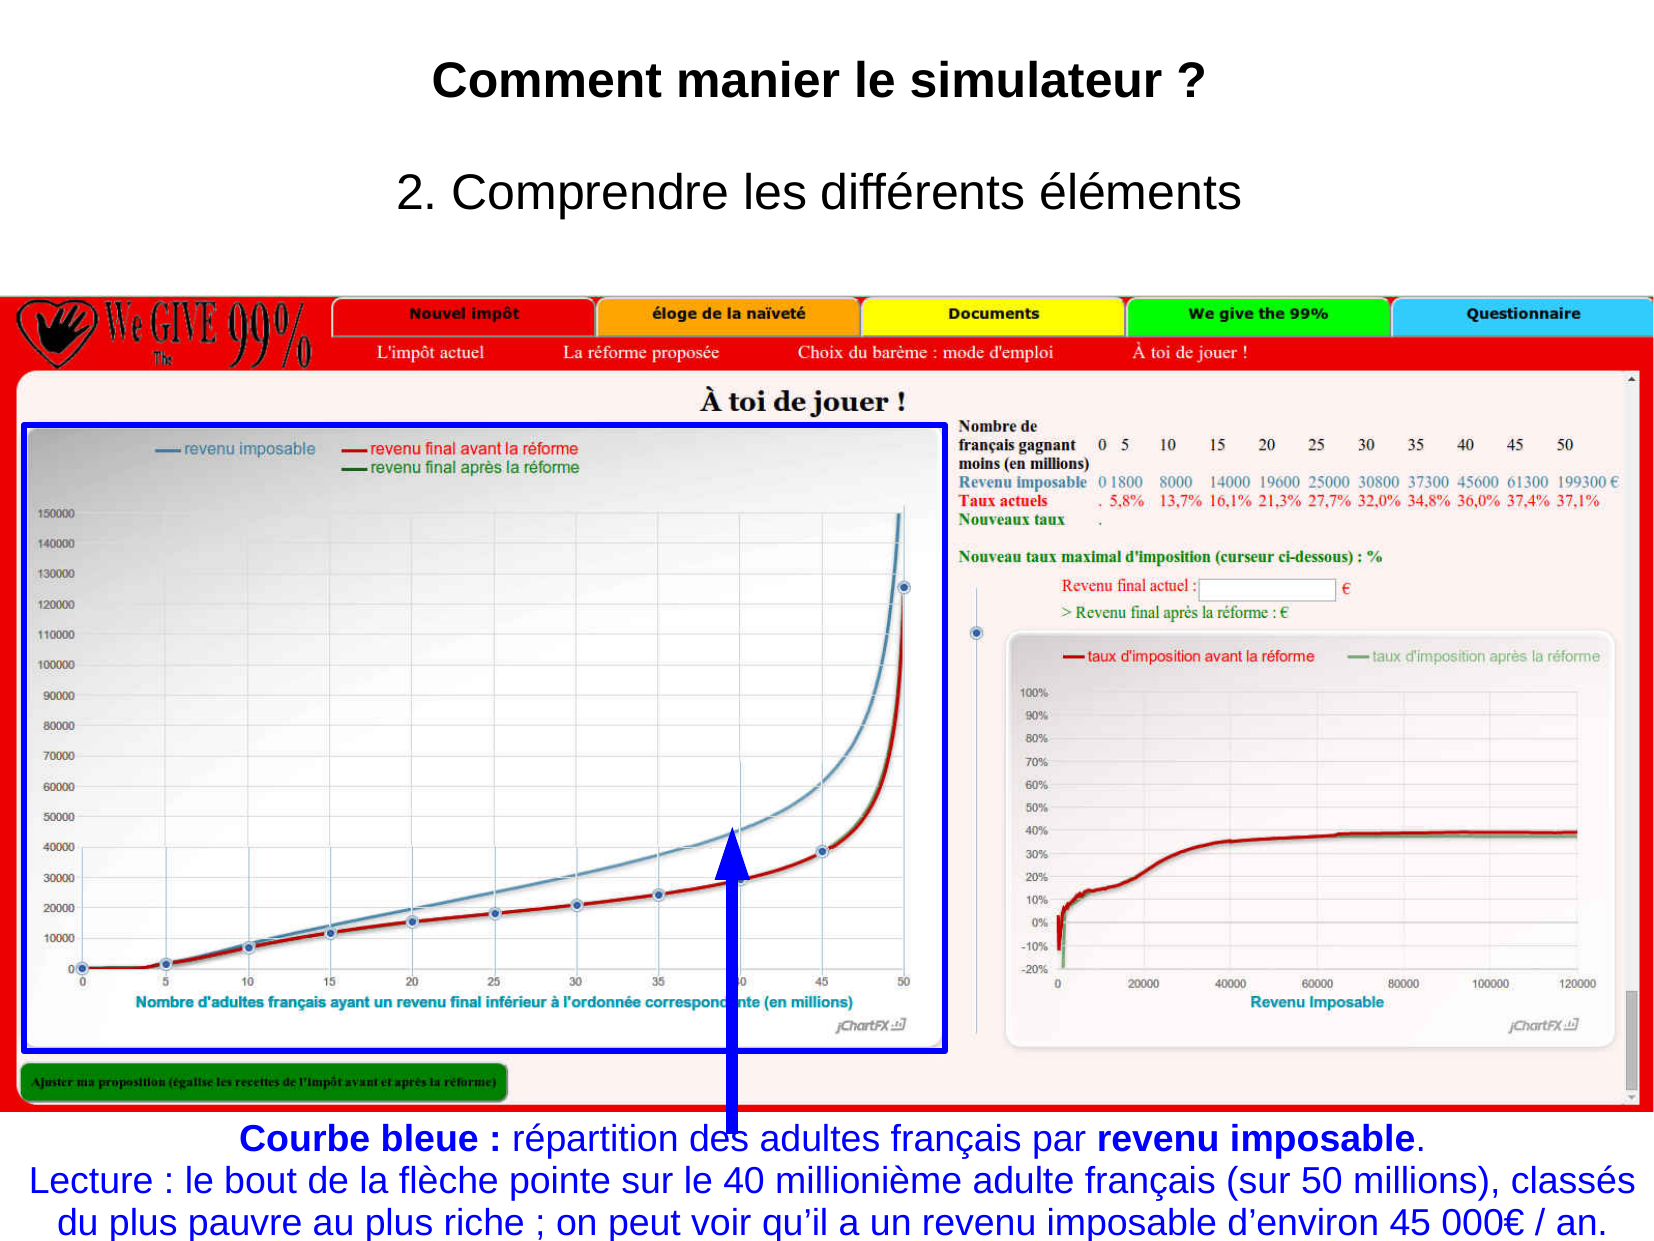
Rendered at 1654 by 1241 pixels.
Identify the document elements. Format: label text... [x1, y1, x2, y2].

text_box Courbe bleue : répartition des adultes français par revenu imposable. Lecture : le bout de la flèche pointe sur le 40 millionième adulte français (sur 50 millions), classés du plus pauvre au plus riche ; on peut voir qu’il a un revenu imposable d’environ 45 000€ / an. [0, 1110, 1654, 1241]
text_box Comment manier le simulateur ? 2. Comprendre les différents éléments [315, 45, 1324, 229]
picture [27, 428, 942, 1048]
picture [0, 295, 1654, 1110]
